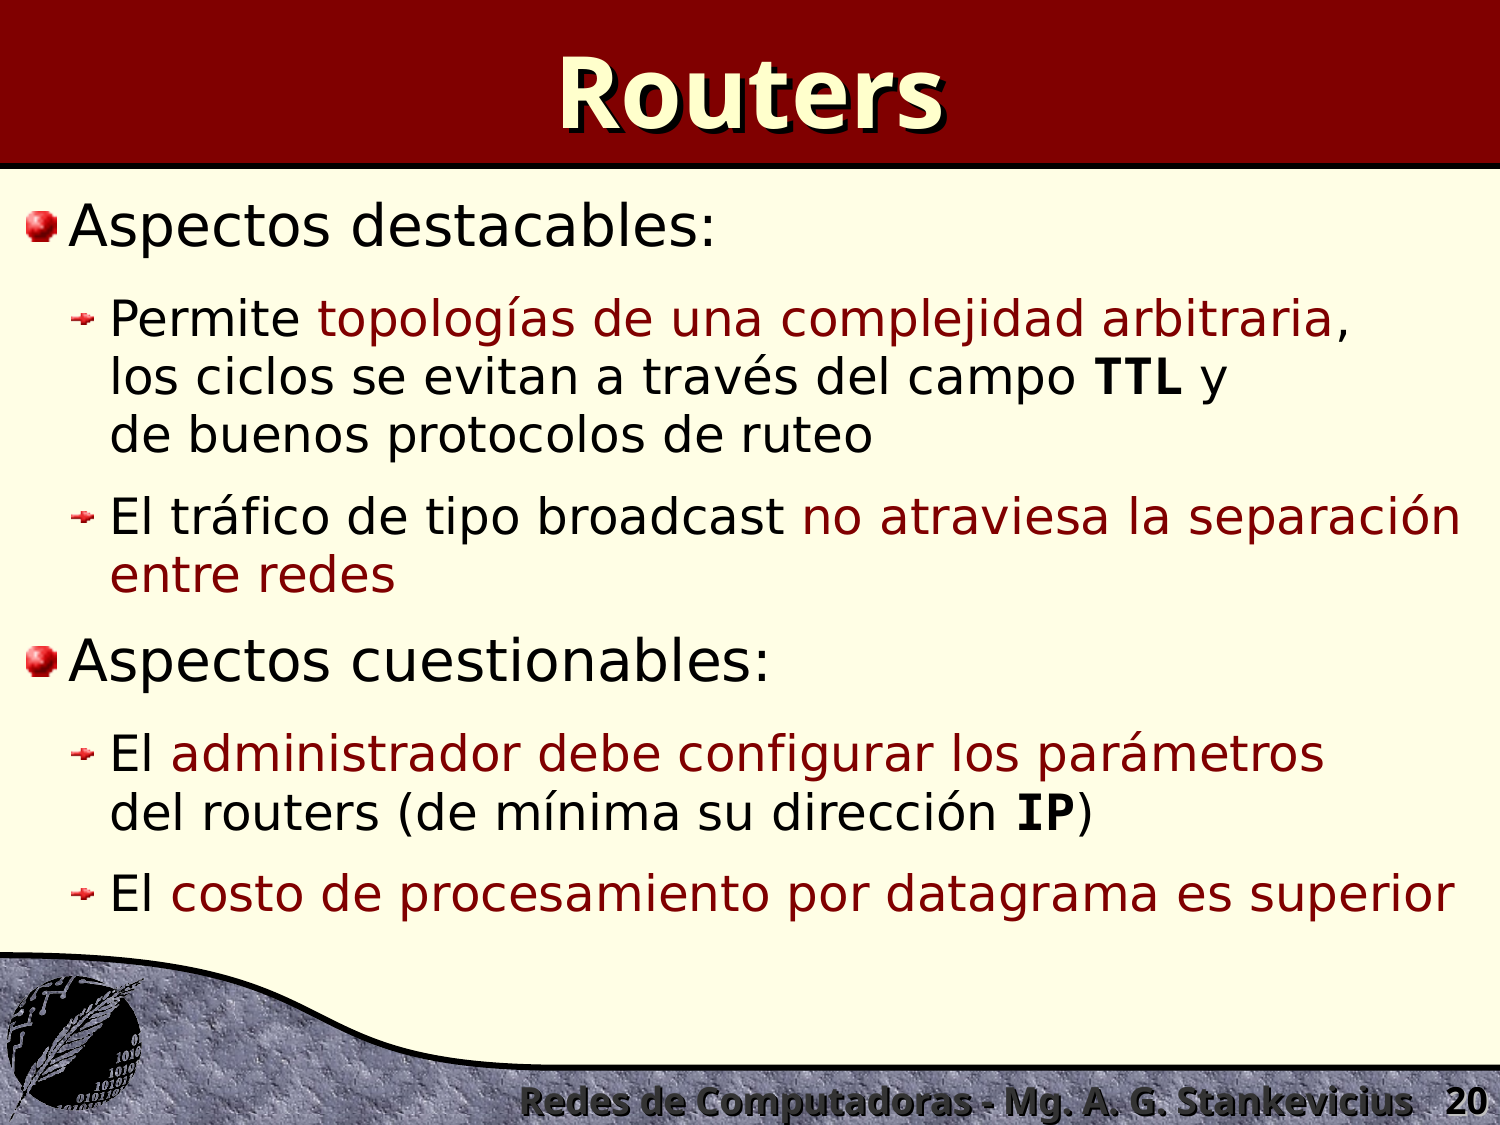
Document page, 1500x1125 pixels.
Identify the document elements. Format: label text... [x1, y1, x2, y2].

list Aspectos destacables: Permite topologías de una complejidad arbitraria, los ciclos se evitan a través del campo TTL y de buenos protocolos de ruteo El tráfico de tipo broadcast no atraviesa la separación entre redes Aspectos cuestionables: El administrador debe configurar los parámetros del routers (de mínima su dirección IP) El costo de procesamiento por datagrama es superior [11, 192, 1486, 927]
picture [790, 1100, 795, 1110]
picture [1047, 1100, 1054, 1110]
picture [0, 959, 1500, 1125]
title Routers [15, 5, 1485, 160]
